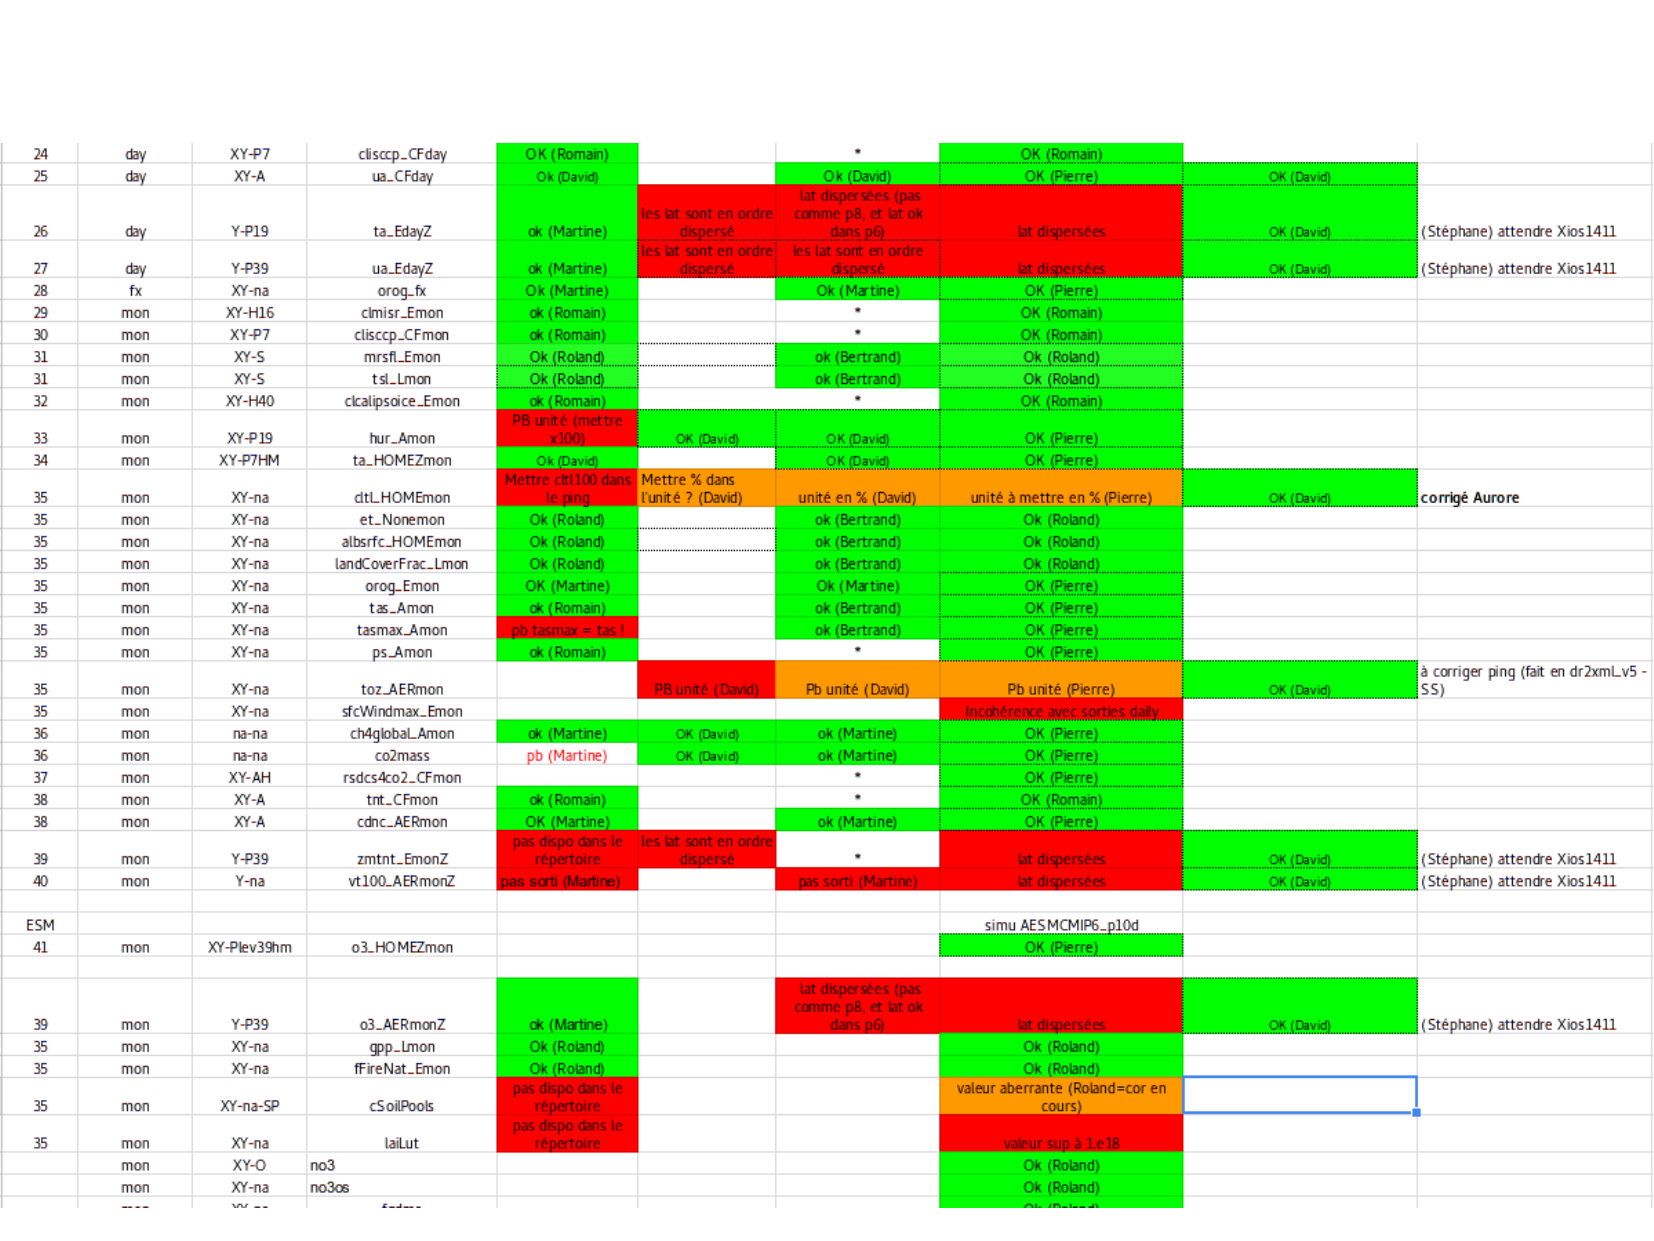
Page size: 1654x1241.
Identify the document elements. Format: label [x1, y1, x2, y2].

picture [0, 143, 1654, 1208]
